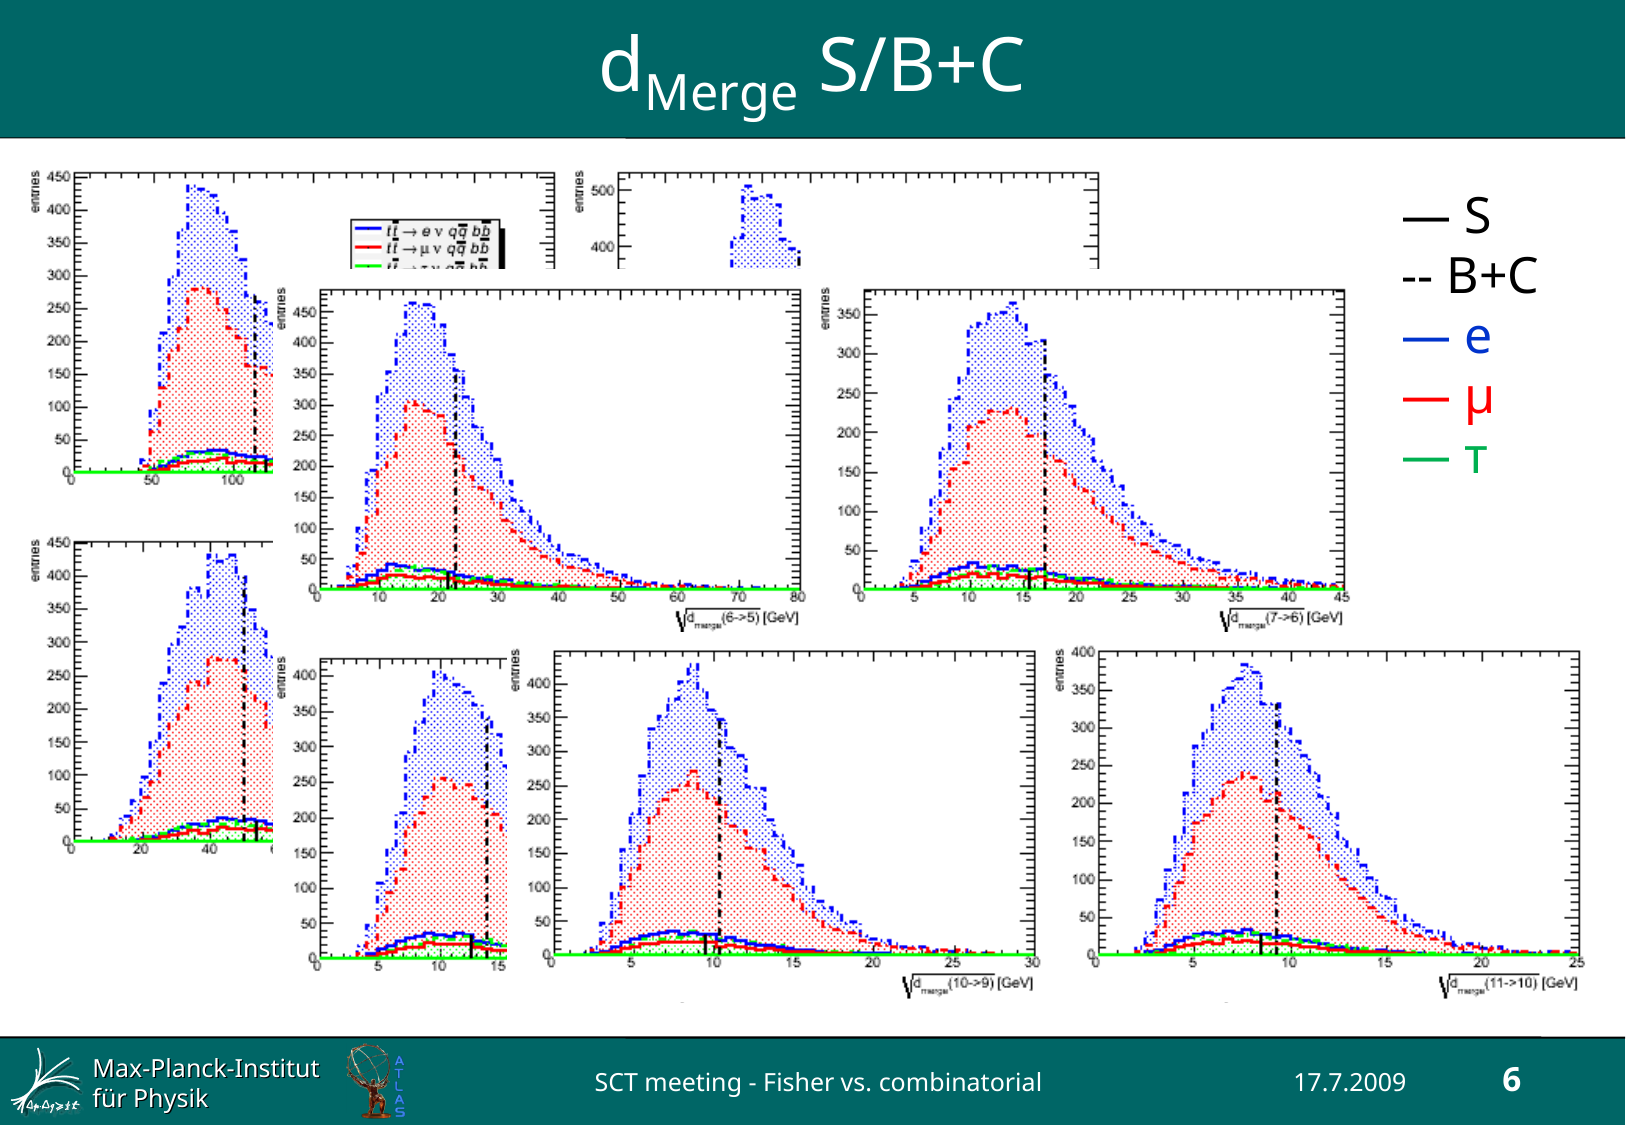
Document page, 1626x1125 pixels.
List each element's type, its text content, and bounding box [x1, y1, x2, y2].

text_box ― S -- B+C ― e ― μ ― т [1386, 175, 1592, 494]
text_box 17.7.2009 [1213, 1037, 1487, 1125]
text_box ‹Nr.› [1487, 1037, 1625, 1125]
picture [27, 152, 1596, 1008]
title dMerge S/B+C [0, 0, 1625, 138]
text_box SCT meeting - Fisher vs. combinatorial [425, 1037, 1213, 1125]
